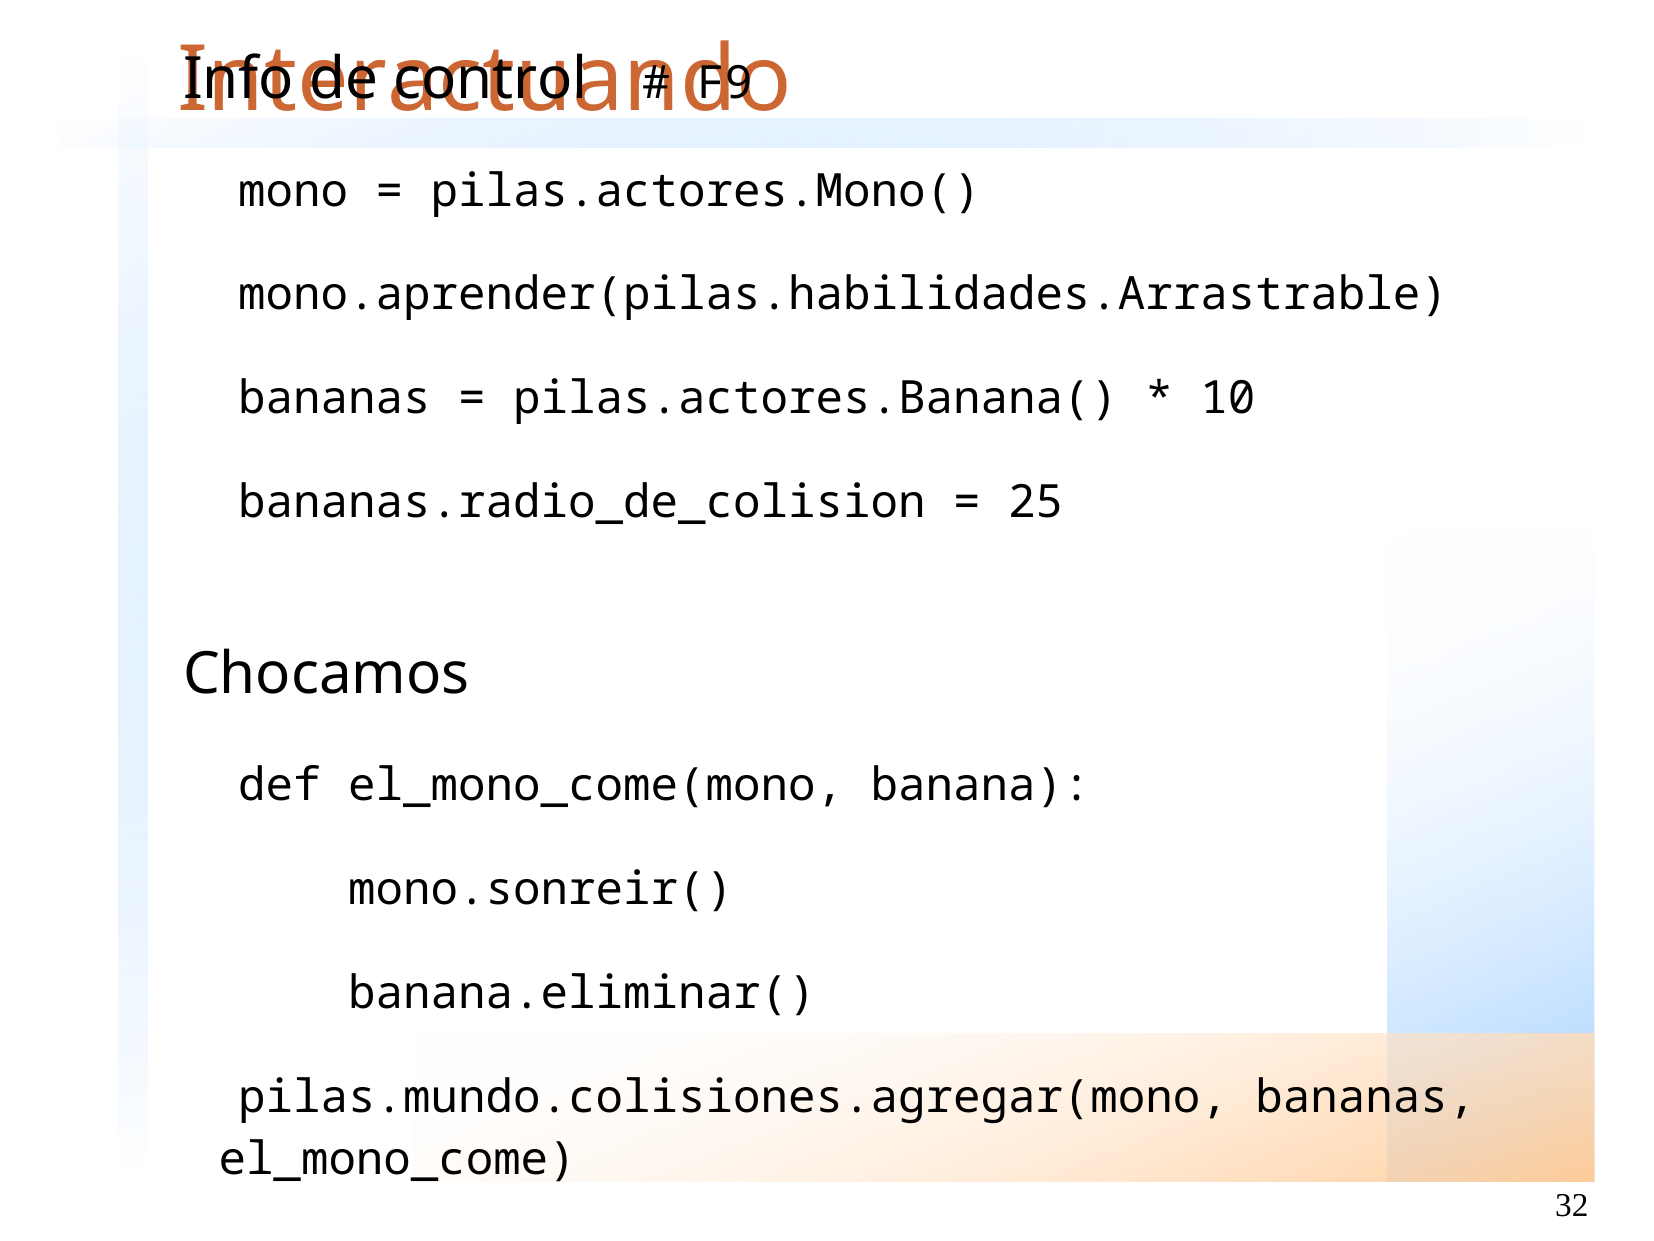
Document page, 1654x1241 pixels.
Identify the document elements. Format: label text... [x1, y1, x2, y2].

text_box Info de control # F9 mono = pilas.actores.Mono() mono.aprender(pilas.habilidades.Arrastrable) bananas = pilas.actores.Banana() * 10 bananas.radio_de_colision = 25 Chocamos def el_mono_come(mono, banana): mono.sonreir() banana.eliminar() pilas.mundo.colisiones.agregar(mono, bananas, el_mono_come) mono.eliminar() [147, 147, 1595, 1181]
title Interactuando [177, 0, 1595, 147]
